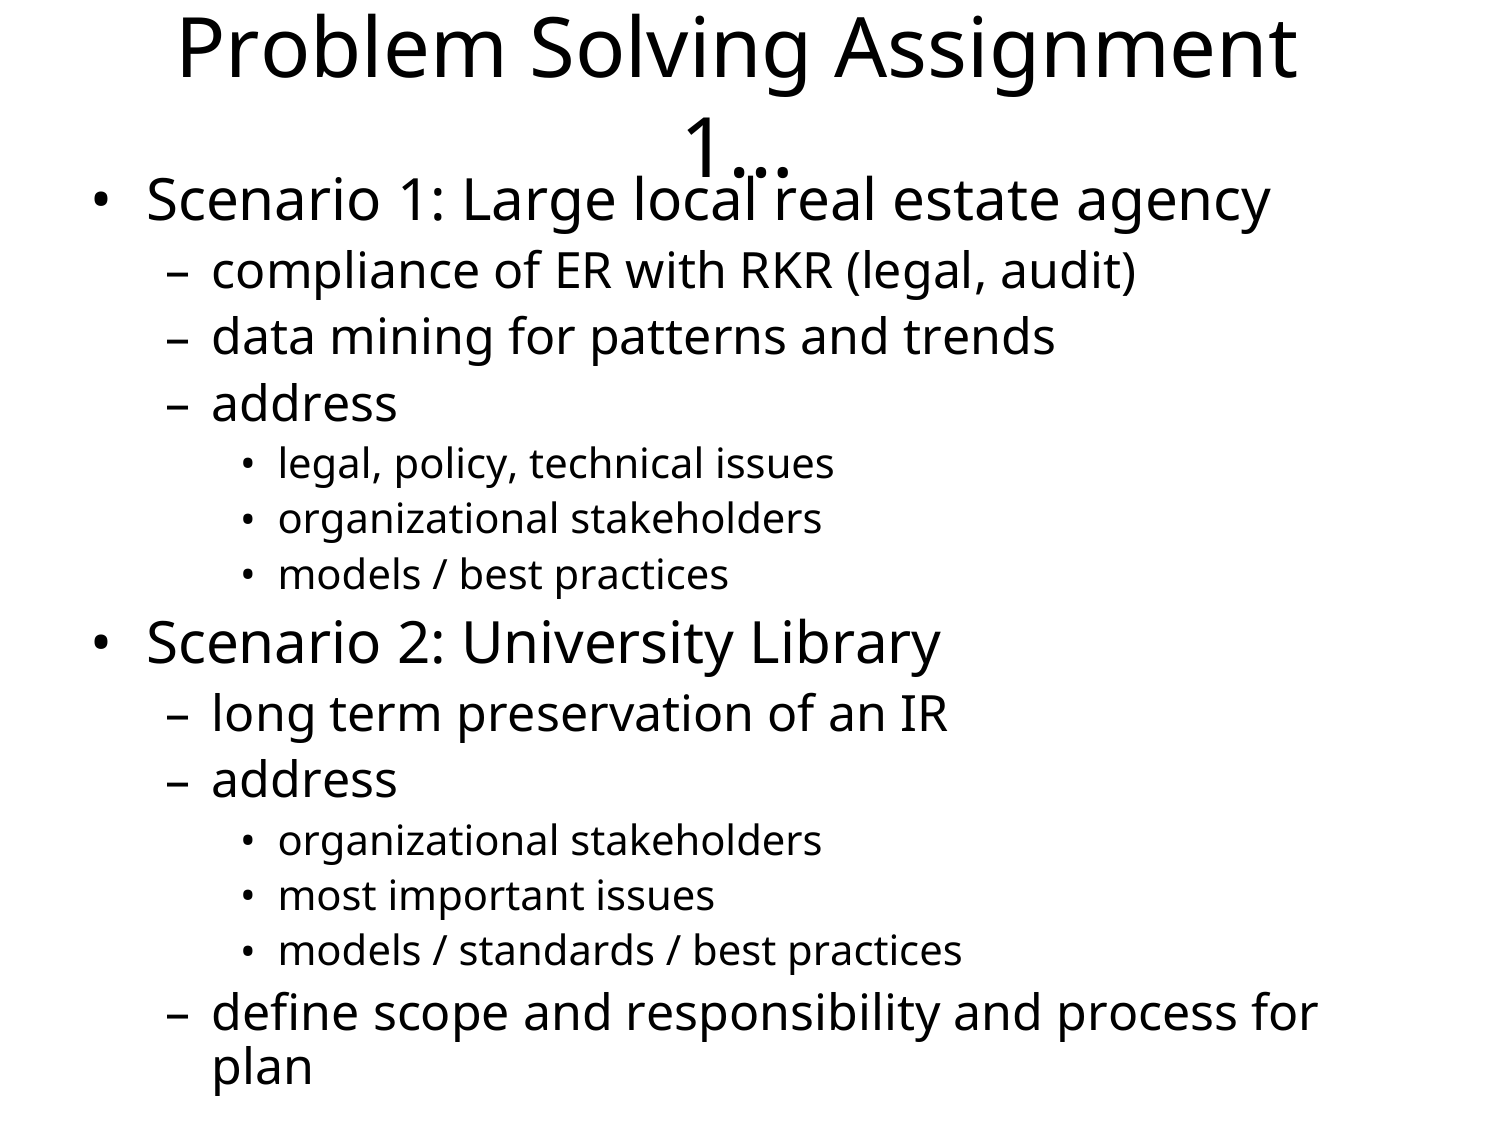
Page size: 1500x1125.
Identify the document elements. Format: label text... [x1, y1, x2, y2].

list Scenario 1: Large local real estate agency compliance of ER with RKR (legal, audit) data mining for patterns and trends address legal, policy, technical issues organizational stakeholders models / best practices Scenario 2: University Library long term preservation of an IR address organizational stakeholders most important issues models / standards / best practices define scope and responsibility and process for plan [75, 162, 1426, 1101]
title Problem Solving Assignment 1… [99, 0, 1375, 162]
